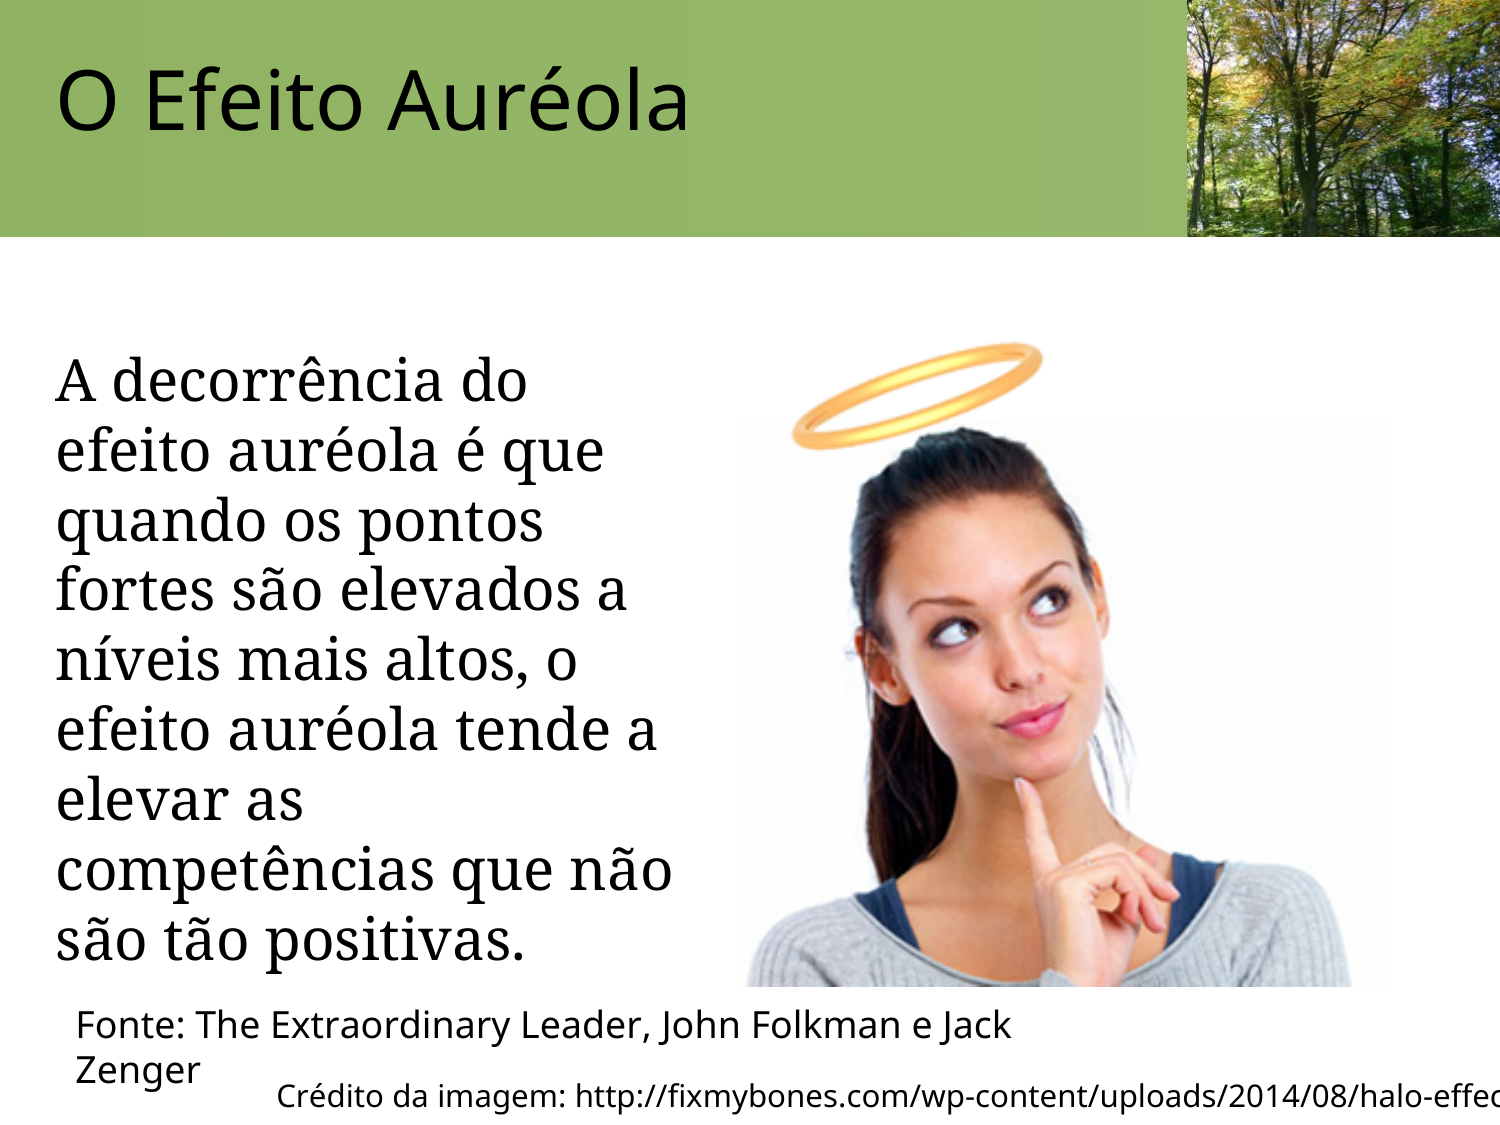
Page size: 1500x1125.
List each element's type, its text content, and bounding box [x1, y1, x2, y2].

picture [732, 327, 1392, 987]
picture [1187, 0, 1500, 237]
list A decorrência do efeito auréola é que quando os pontos fortes são elevados a níveis mais altos, o efeito auréola tende a elevar as competências que não são tão positivas. [41, 286, 700, 1029]
title O Efeito Auréola [41, 21, 1164, 173]
text_box Fonte: The Extraordinary Leader, John Folkman e Jack Zenger [60, 993, 1111, 1099]
text_box Crédito da imagem: http://fixmybones.com/wp-content/uploads/2014/08/halo-effect1.png [261, 1069, 1481, 1122]
